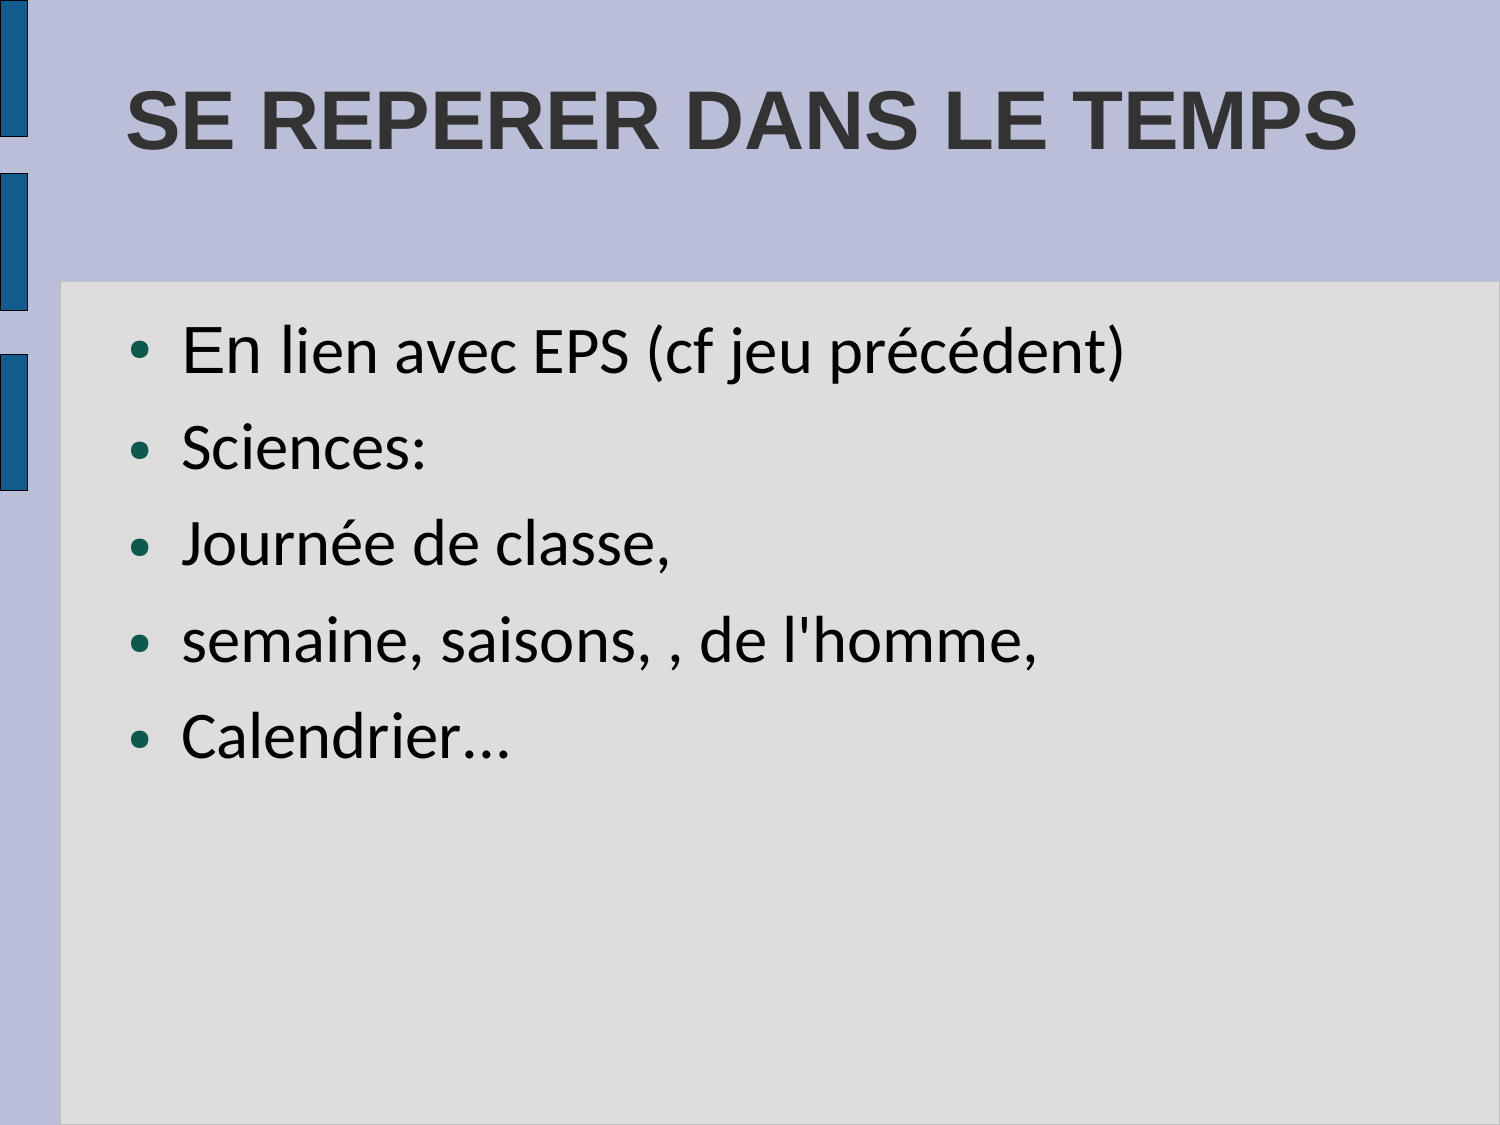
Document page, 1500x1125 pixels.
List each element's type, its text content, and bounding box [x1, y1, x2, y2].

list En lien avec EPS (cf jeu précédent) Sciences: Journée de classe, semaine, saisons, , de l'homme, Calendrier... [110, 312, 1392, 1022]
title SE REPERER DANS LE TEMPS [67, 34, 1418, 207]
